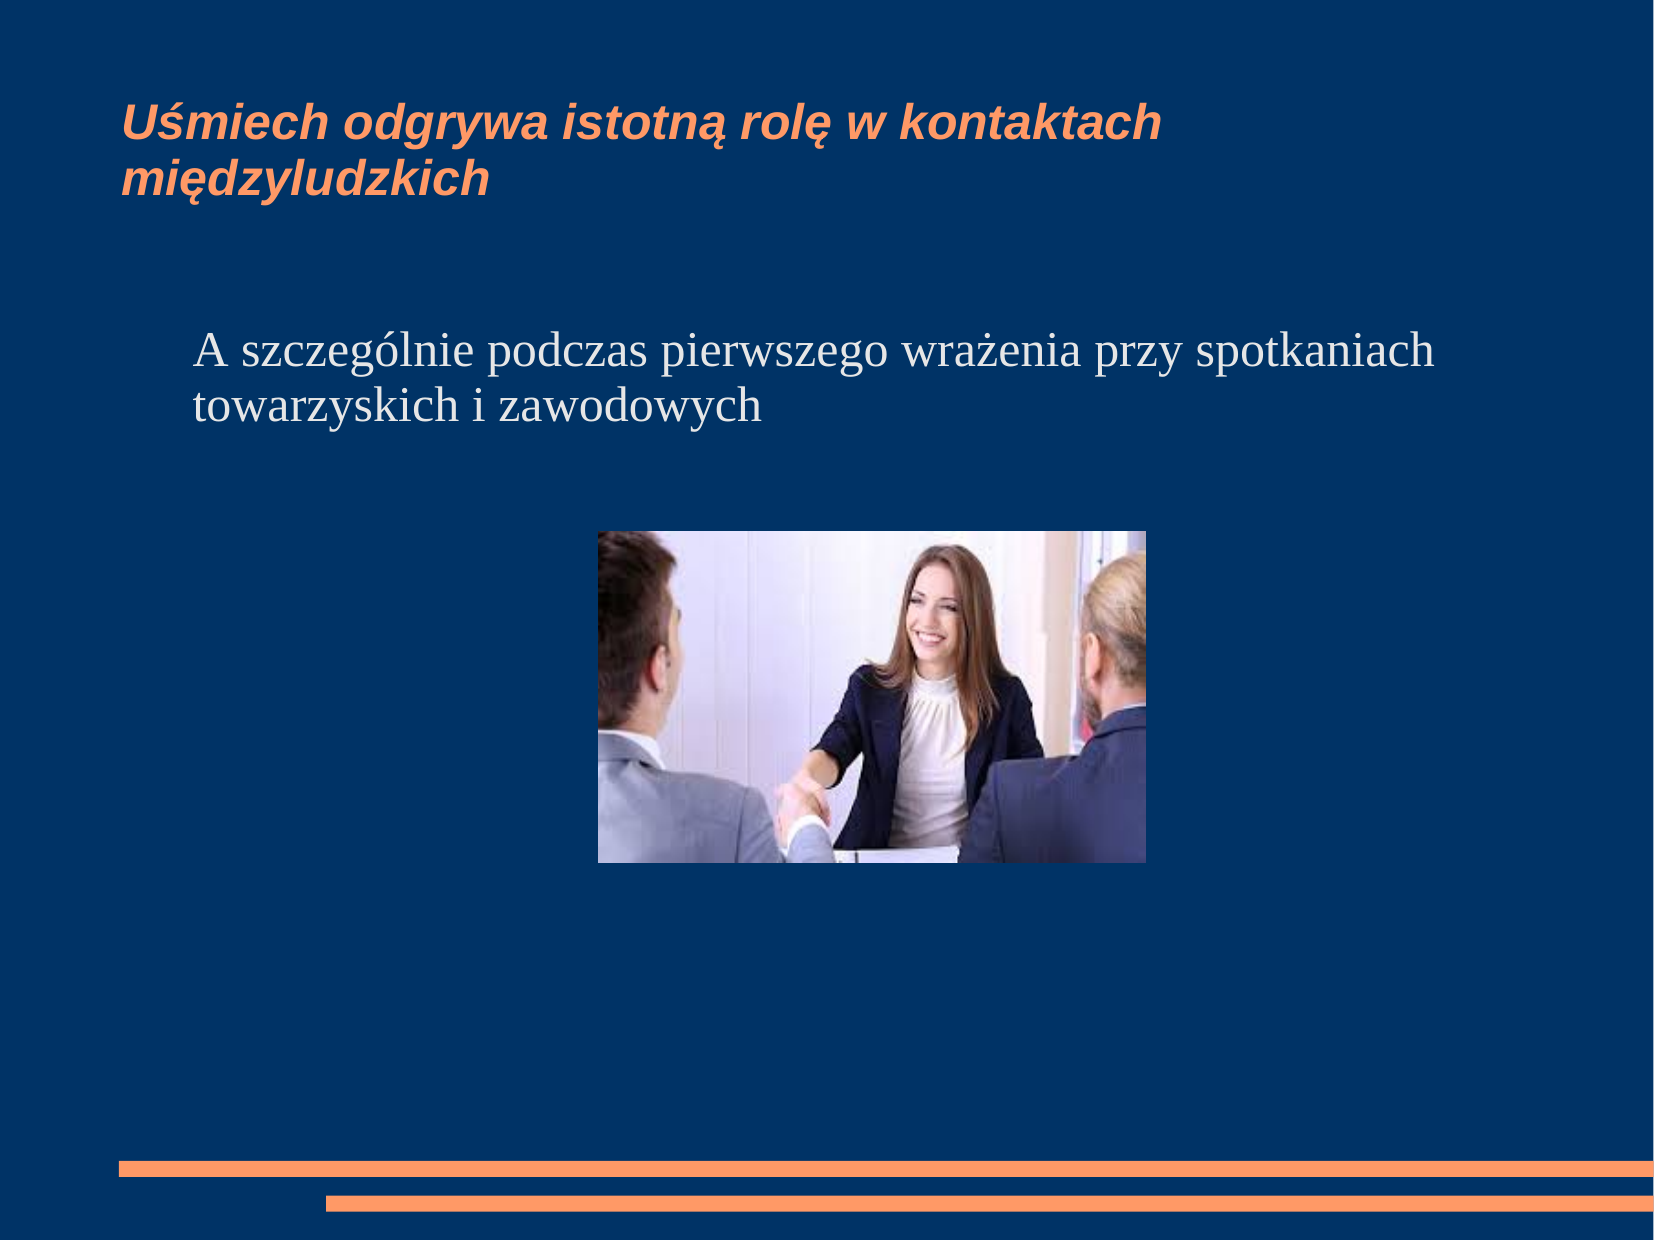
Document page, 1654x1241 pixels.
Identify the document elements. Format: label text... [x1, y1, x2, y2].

list A szczególnie podczas pierwszego wrażenia przy spotkaniach towarzyskich i zawodowych [121, 322, 1561, 1132]
title Uśmiech odgrywa istotną rolę w kontaktach międzyludzkich [121, 46, 1534, 254]
picture [598, 531, 1146, 863]
